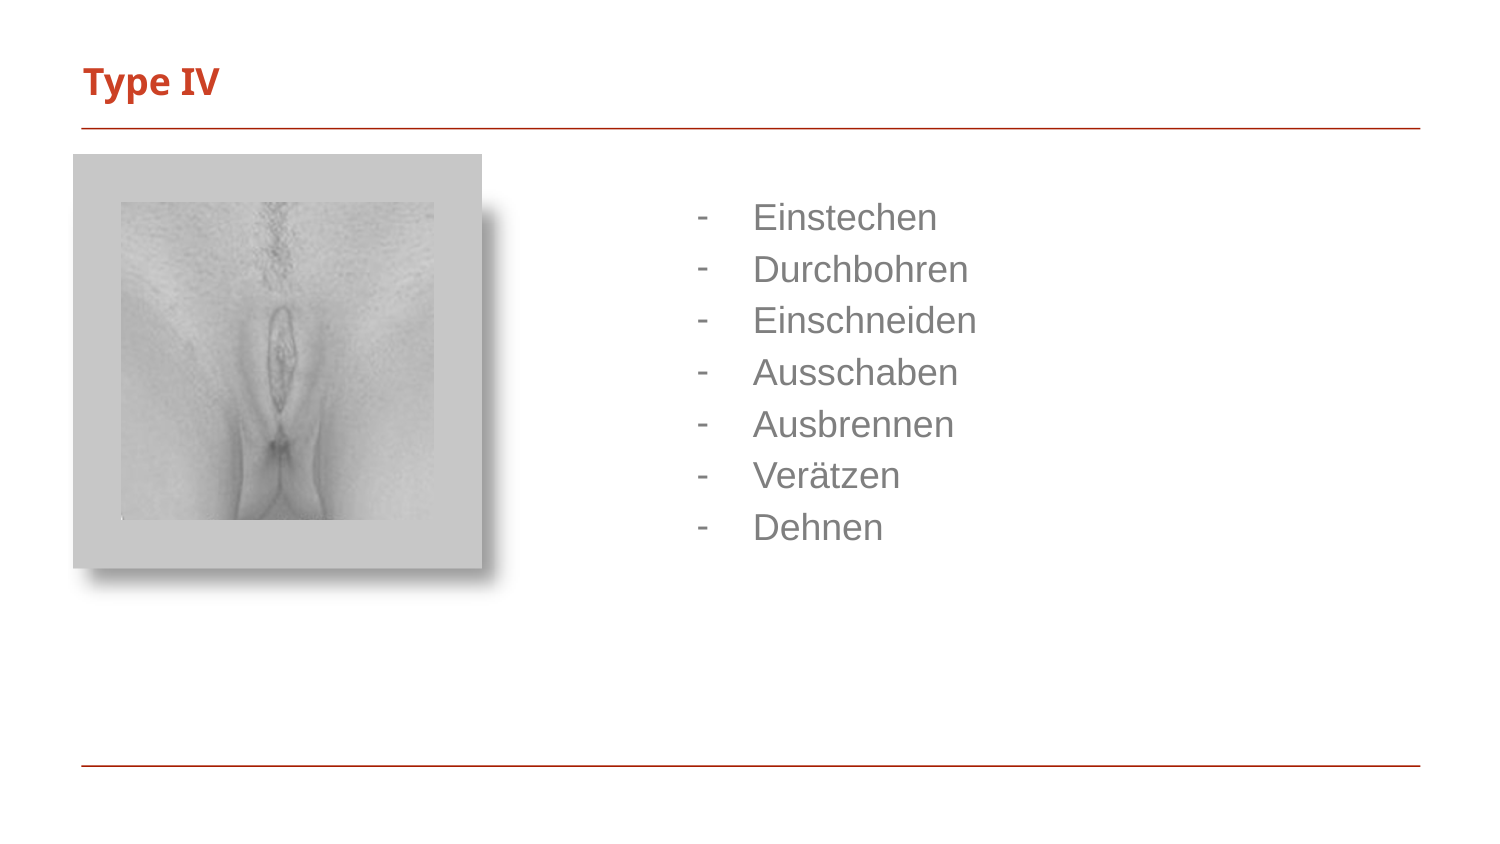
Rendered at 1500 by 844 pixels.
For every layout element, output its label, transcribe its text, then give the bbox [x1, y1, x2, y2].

text_box Einstechen Durchbohren Einschneiden Ausschaben Ausbrennen Verätzen Dehnen [662, 171, 1364, 673]
picture [68, 149, 520, 618]
text_box Type IV [67, 43, 1078, 117]
